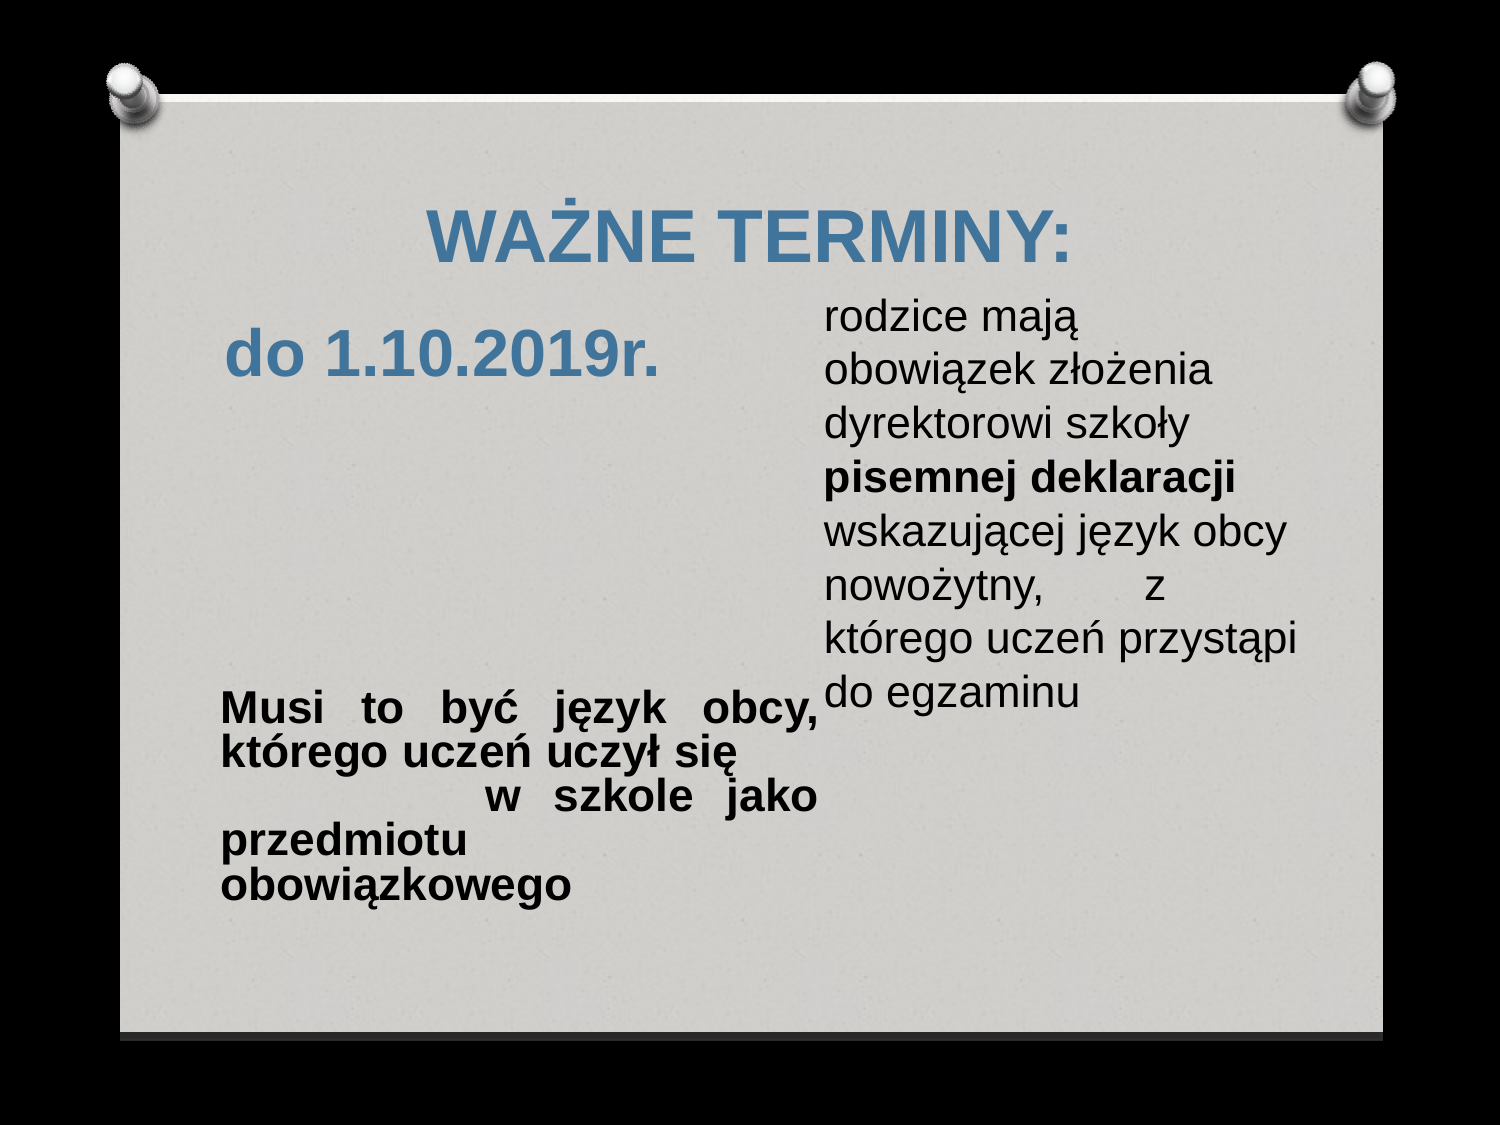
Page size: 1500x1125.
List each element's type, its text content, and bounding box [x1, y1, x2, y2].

list rodzice mają obowiązek złożenia dyrektorowi szkoły pisemnej deklaracji wskazującej język obcy nowożytny, z którego uczeń przystąpi do egzaminu [773, 278, 1317, 728]
list Musi to być język obcy, którego uczeń uczył się w szkole jako przedmiotu obowiązkowego [171, 680, 835, 919]
list do 1.10.2019r. [135, 302, 715, 858]
title WAŻNE TERMINY: [179, 134, 1323, 332]
